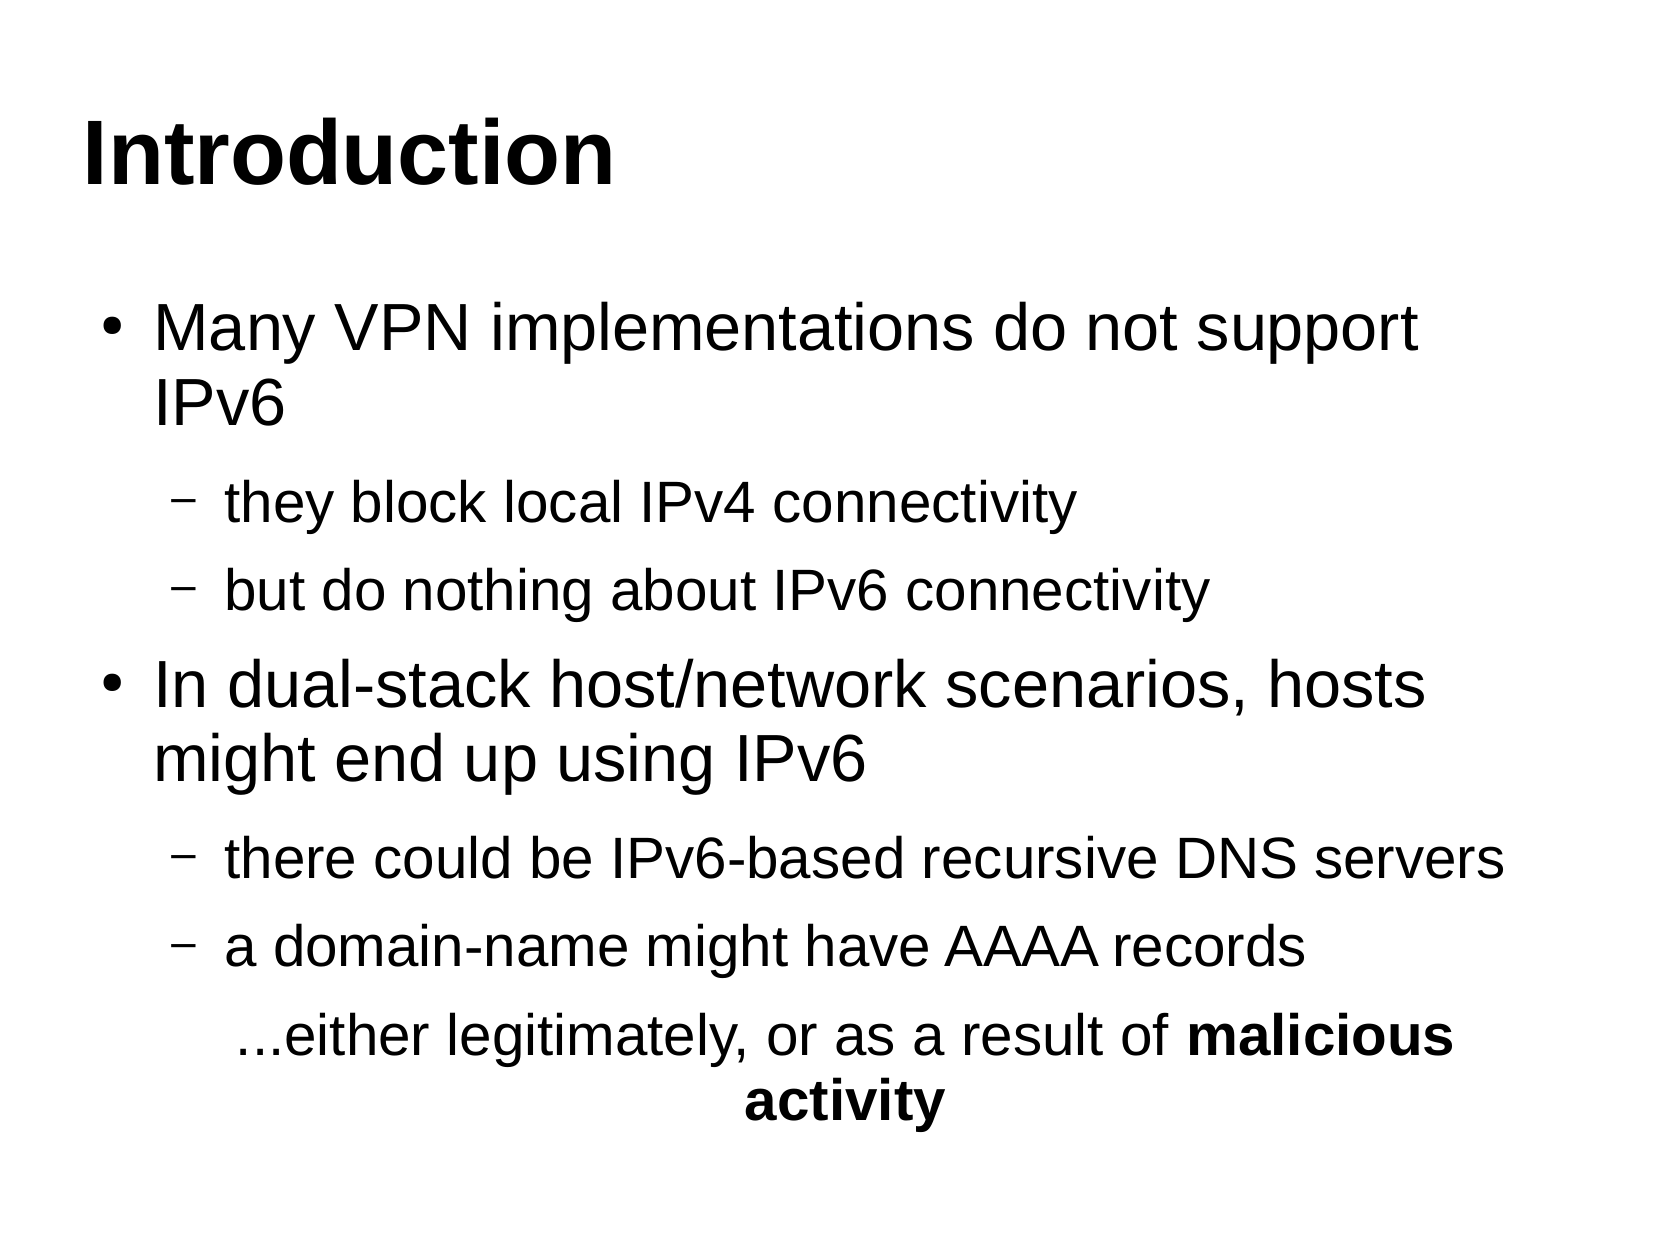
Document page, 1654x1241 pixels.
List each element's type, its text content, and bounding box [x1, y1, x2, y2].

title Introduction [82, 49, 1571, 257]
list Many VPN implementations do not support IPv6 they block local IPv4 connectivity but do nothing about IPv6 connectivity In dual-stack host/network scenarios, hosts might end up using IPv6 there could be IPv6-based recursive DNS servers a domain-name might have AAAA records ...either legitimately, or as a result of malicious activity [82, 290, 1538, 1171]
